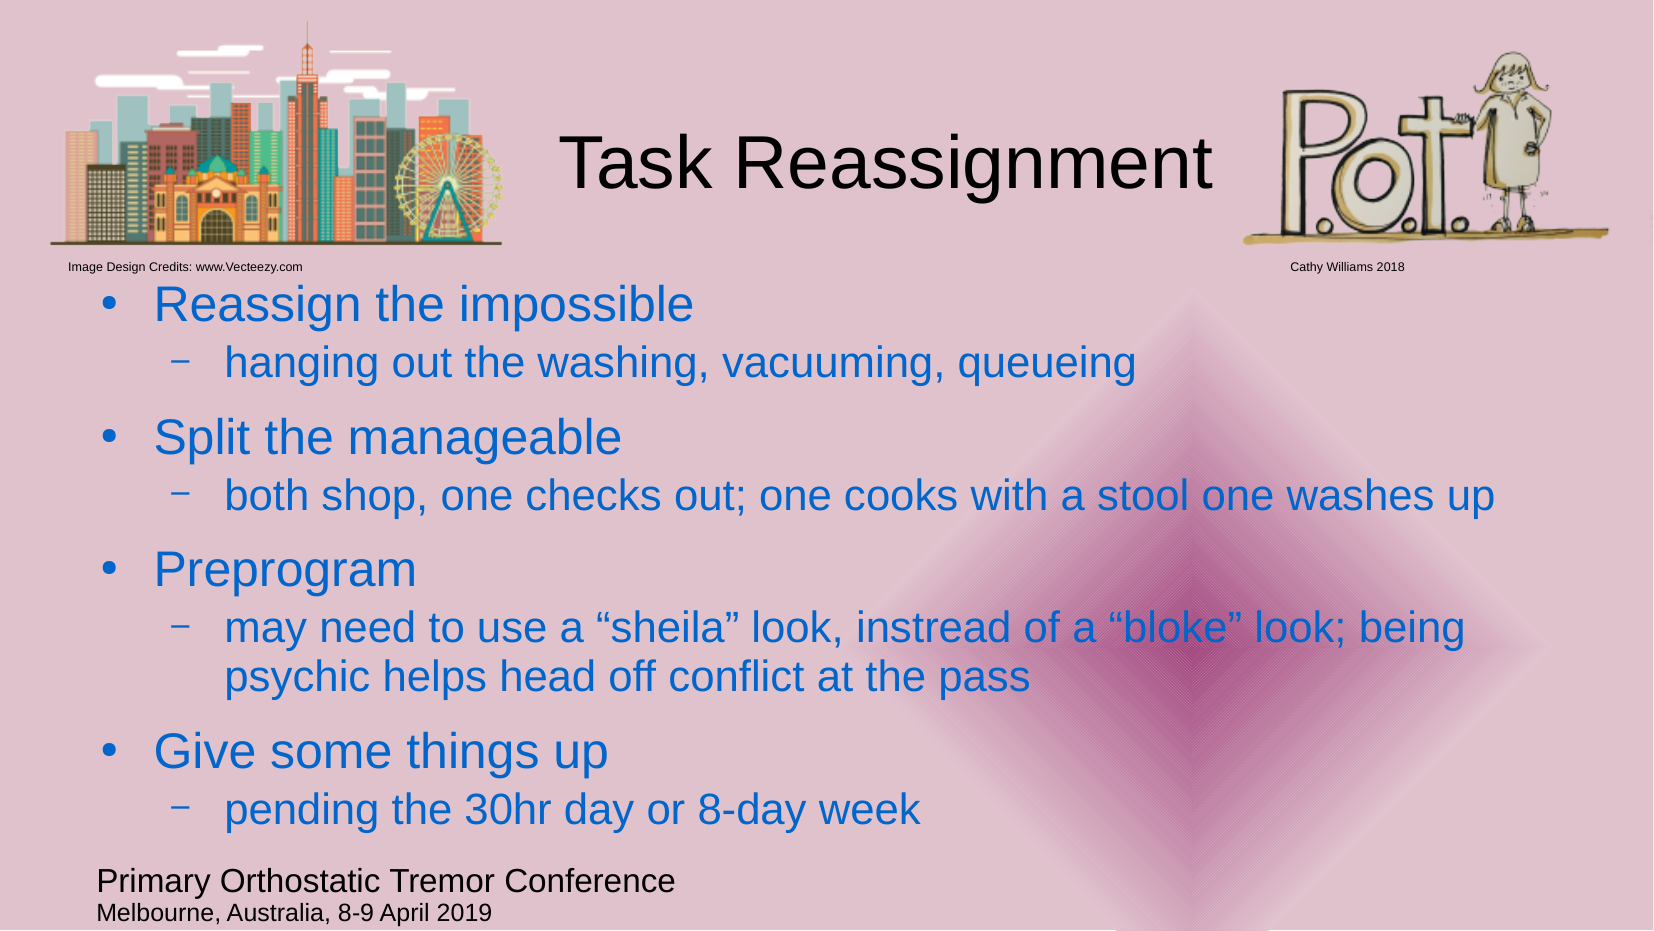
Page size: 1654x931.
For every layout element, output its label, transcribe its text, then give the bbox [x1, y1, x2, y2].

title Task Reassignment [507, 72, 1264, 254]
picture [1204, 0, 1654, 313]
list Reassign the impossible hanging out the washing, vacuuming, queueing Split the manageable both shop, one checks out; one cooks with a stool one washes up Preprogram may need to use a “sheila” look, instread of a “bloke” look; being psychic helps head off conflict at the pass Give some things up pending the 30hr day or 8-day week [82, 276, 1571, 817]
picture [41, 14, 514, 254]
